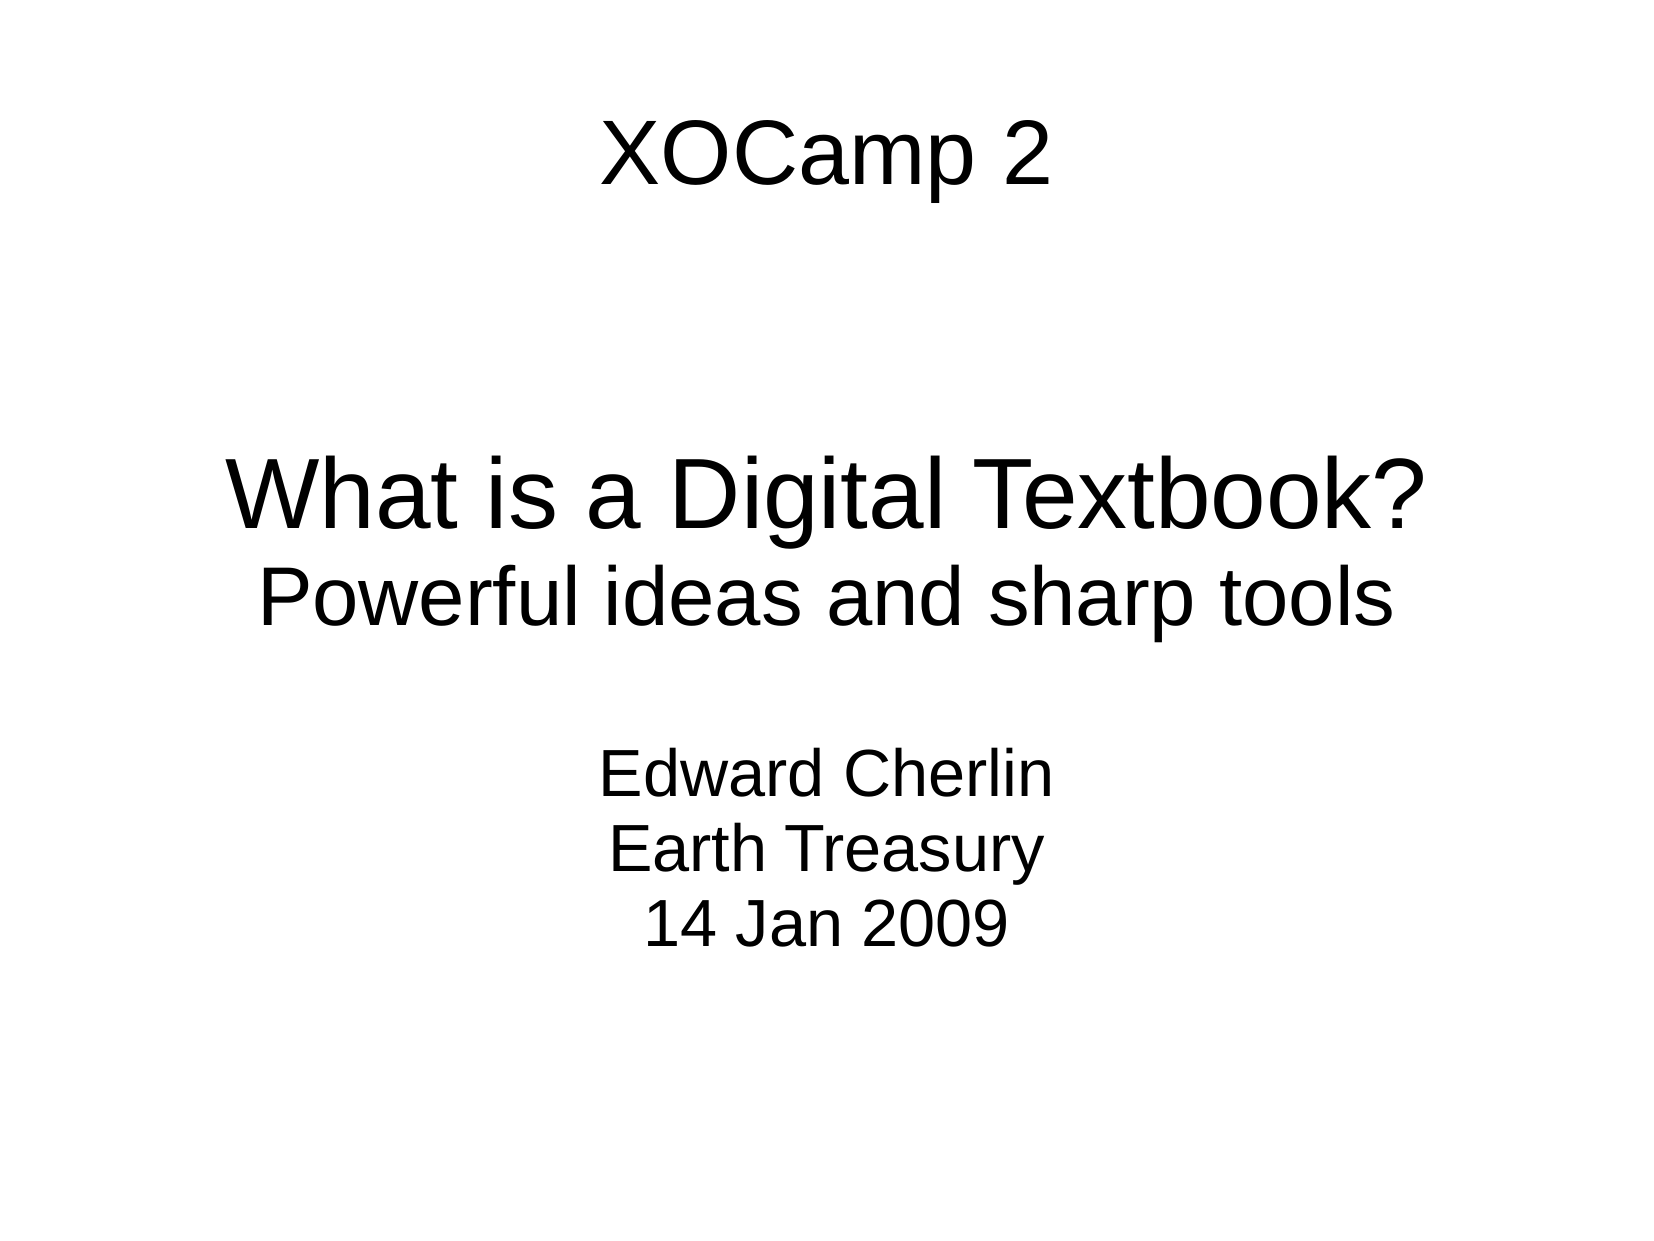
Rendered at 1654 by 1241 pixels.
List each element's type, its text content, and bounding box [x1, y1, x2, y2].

title XOCamp 2 [82, 56, 1571, 250]
subtitle What is a Digital Textbook? Powerful ideas and sharp tools Edward Cherlin Earth Treasury 14 Jan 2009 [82, 297, 1571, 1102]
